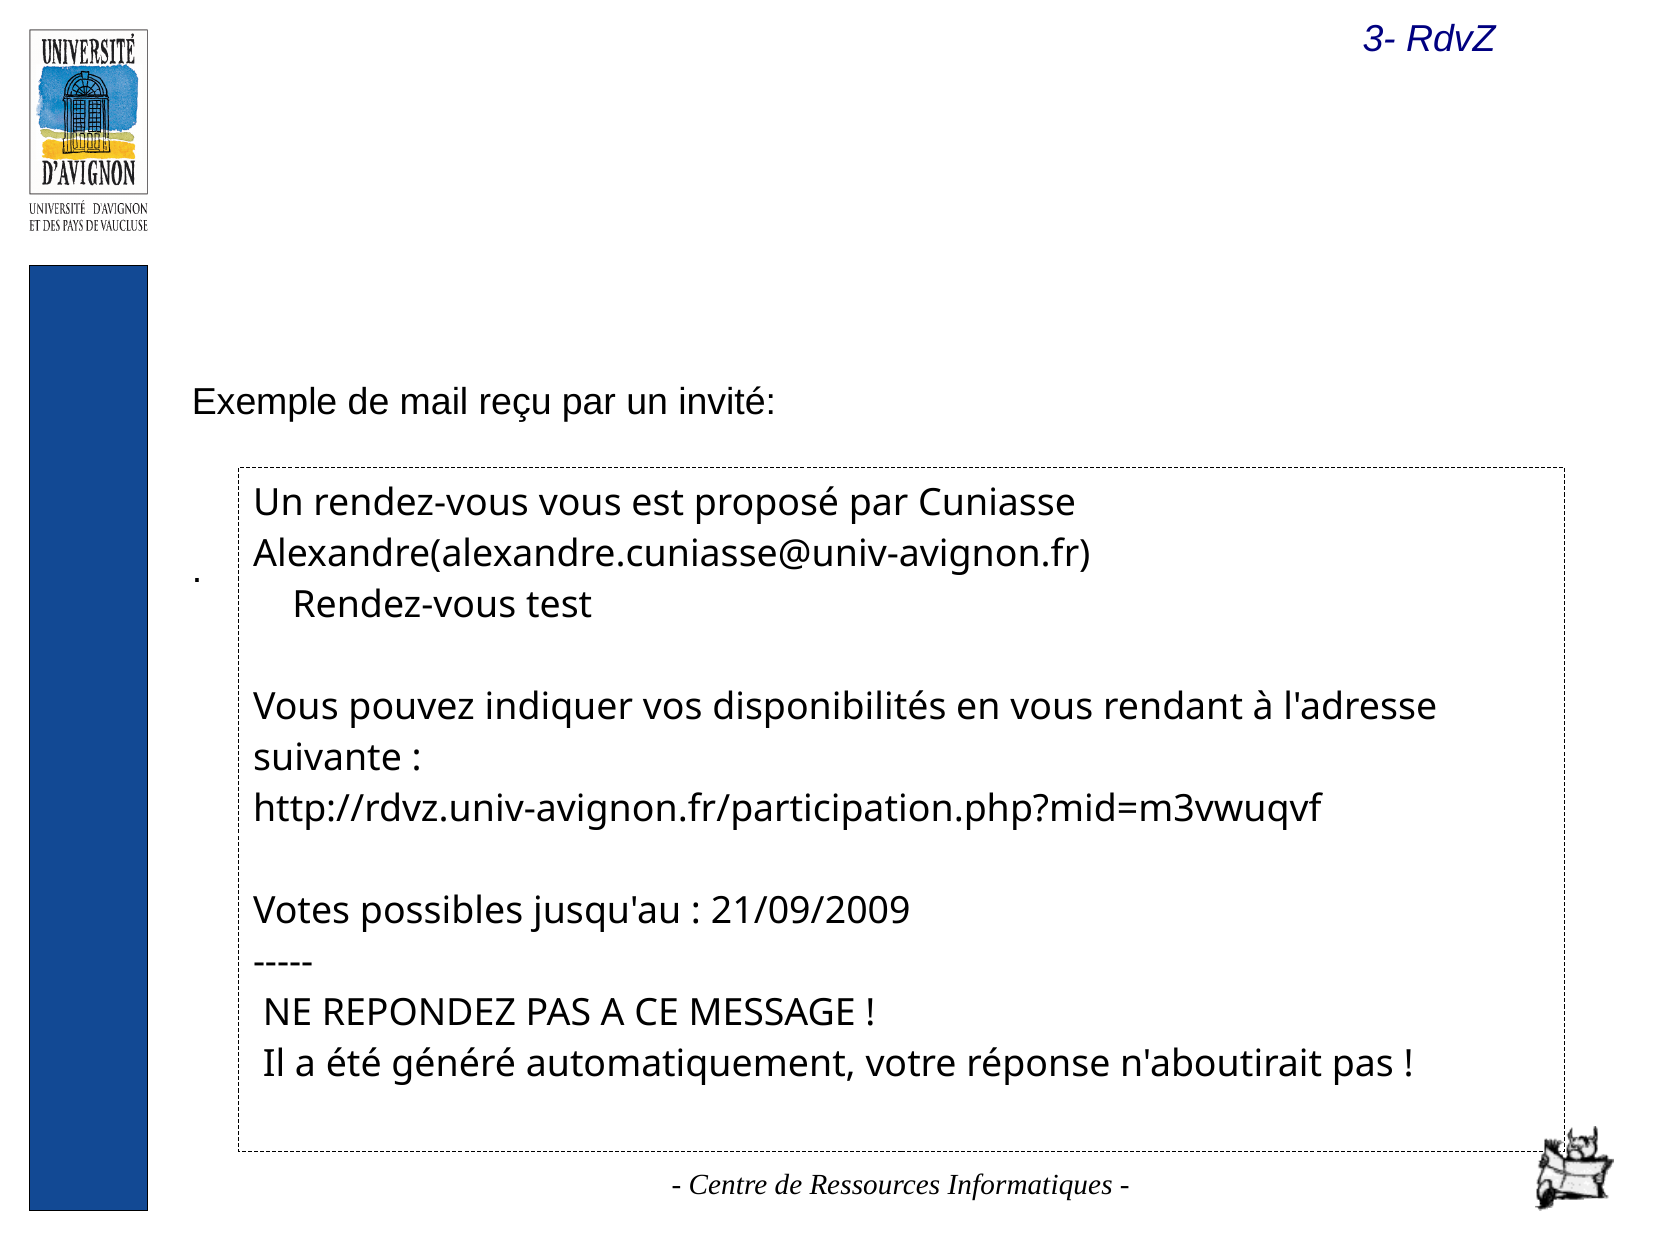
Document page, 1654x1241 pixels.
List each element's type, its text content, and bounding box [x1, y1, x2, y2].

picture [29, 29, 148, 236]
text_box - Centre de Ressources Informatiques - [648, 1160, 1153, 1209]
text_box 3- RdvZ [1347, 10, 1654, 68]
text_box [29, 265, 148, 1211]
text_box Un rendez-vous vous est proposé par Cuniasse Alexandre(alexandre.cuniasse@univ-avignon.fr) Rendez-vous test Vous pouvez indiquer vos disponibilités en vous rendant à l'adresse suivante : http://rdvz.univ-avignon.fr/participation.php?mid=m3vwuqvf Votes possibles jusqu'au : 21/09/2009 ----- NE REPONDEZ PAS A CE MESSAGE ! Il a été généré automatiquement, votre réponse n'aboutirait pas ! [238, 467, 1565, 1152]
text_box Exemple de mail reçu par un invité: . [177, 372, 1329, 598]
picture [1535, 1126, 1614, 1211]
